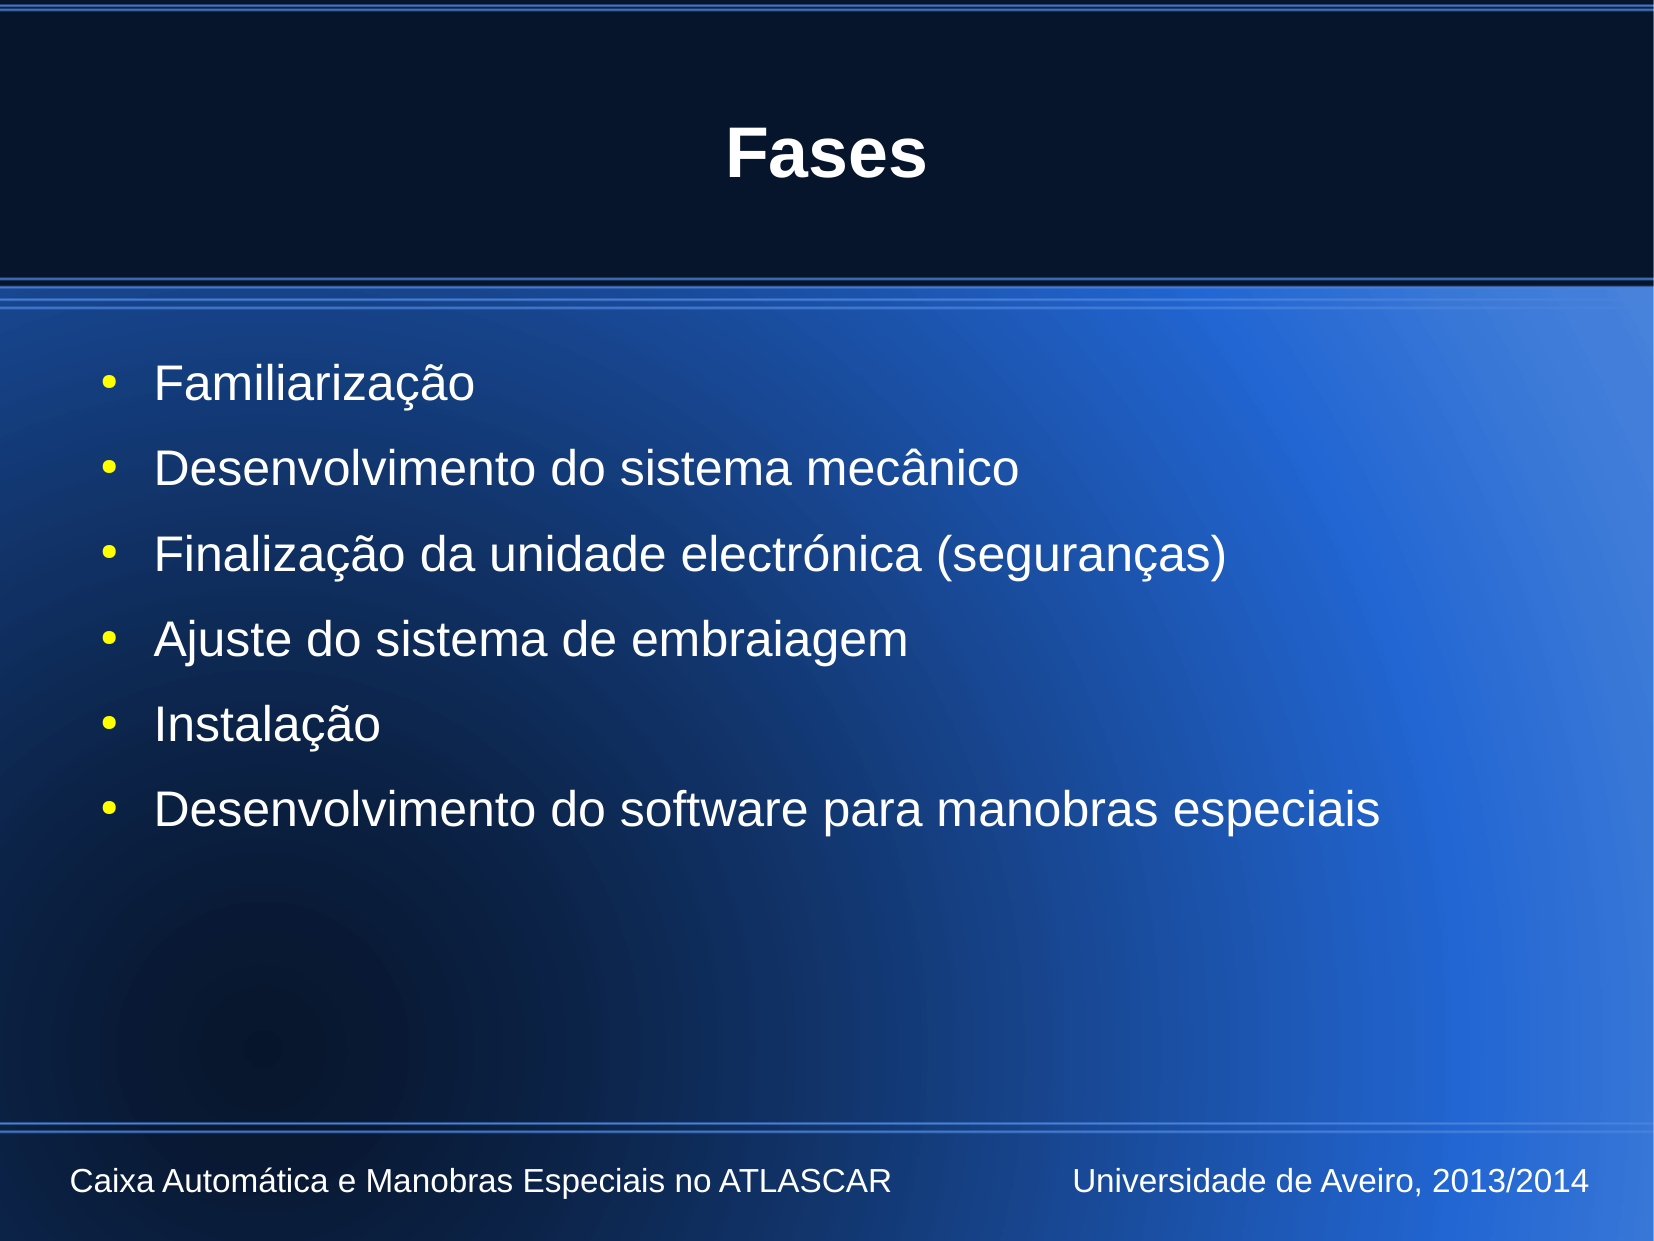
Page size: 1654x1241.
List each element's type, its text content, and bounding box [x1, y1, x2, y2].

list Familiarização Desenvolvimento do sistema mecânico Finalização da unidade electrónica (seguranças) Ajuste do sistema de embraiagem Instalação Desenvolvimento do software para manobras especiais [82, 355, 1571, 838]
picture [0, 0, 1654, 1241]
text_box Universidade de Aveiro, 2013/2014 [1057, 1155, 1606, 1207]
title Fases [82, 49, 1571, 257]
text_box Caixa Automática e Manobras Especiais no ATLASCAR [54, 1155, 918, 1207]
